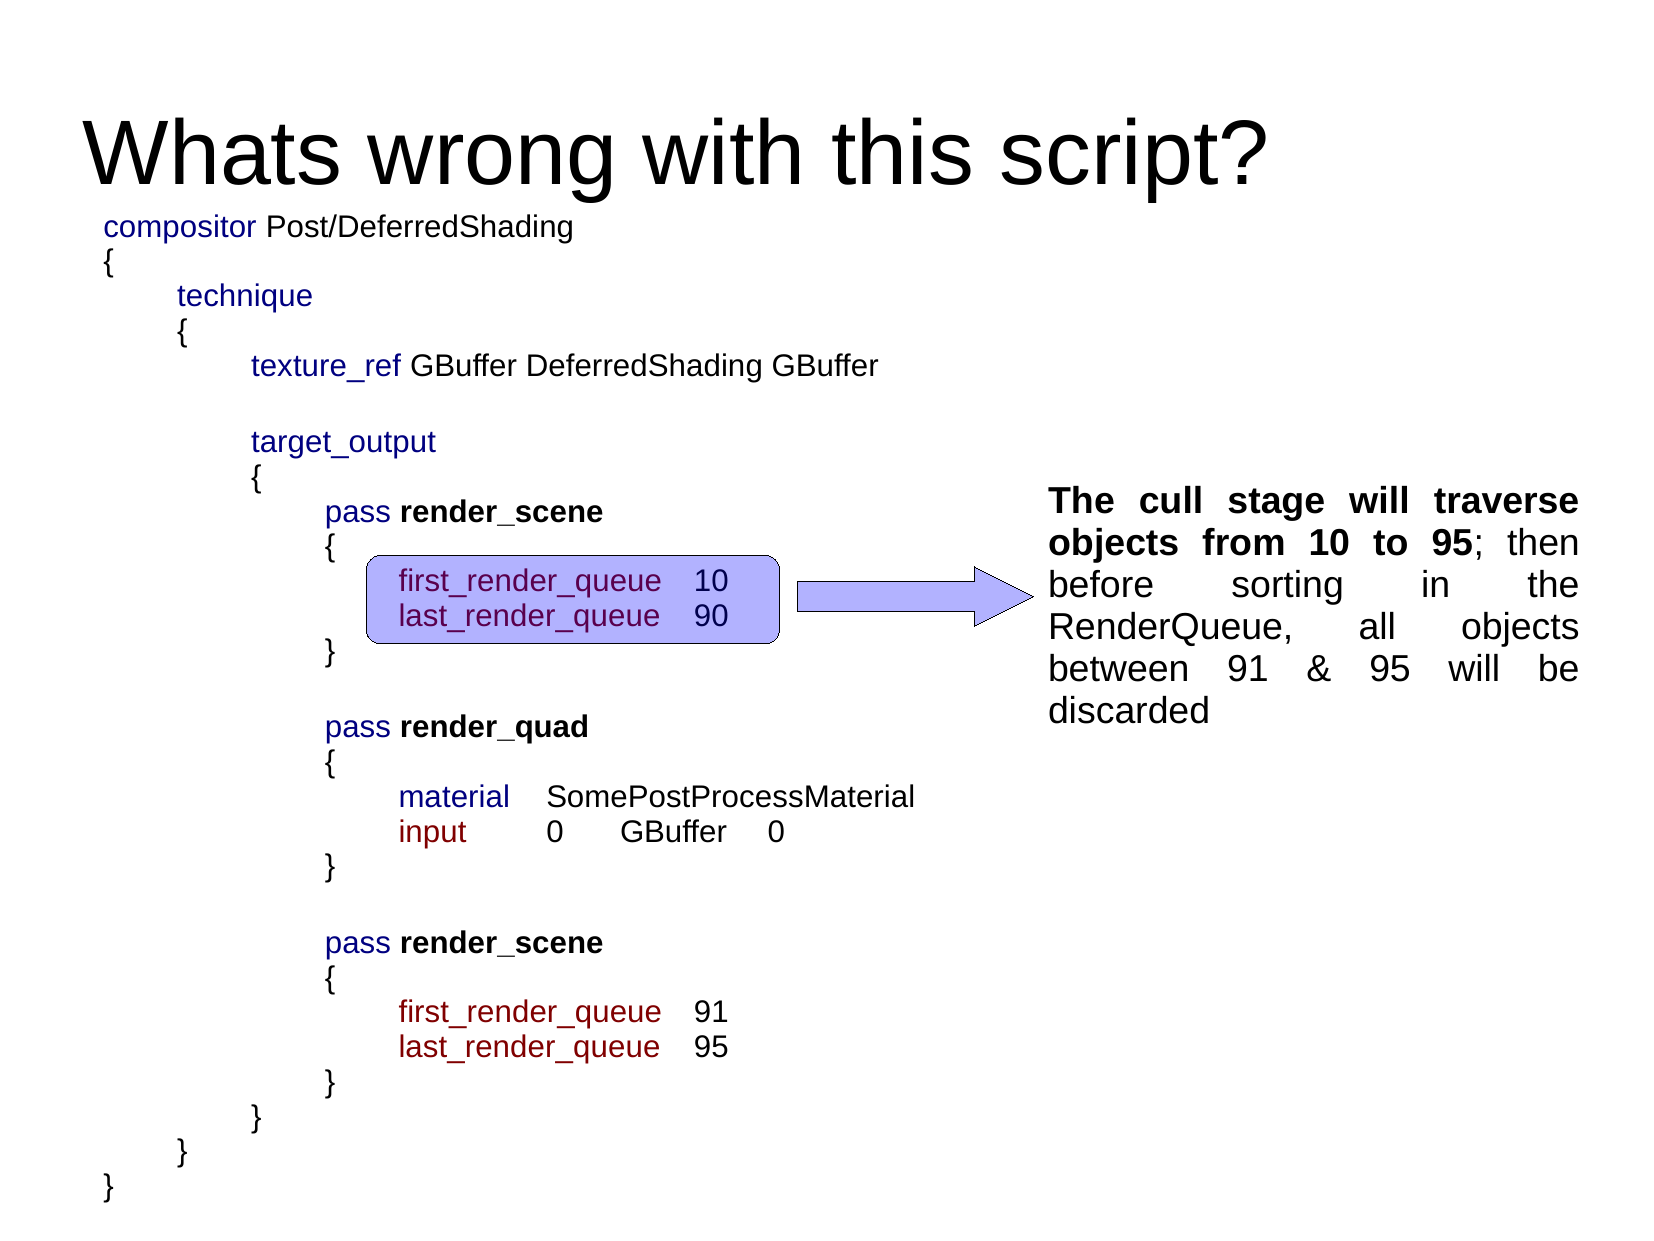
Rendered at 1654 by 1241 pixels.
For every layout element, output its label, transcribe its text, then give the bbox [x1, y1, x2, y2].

title Whats wrong with this script? [82, 49, 1571, 257]
text_box The cull stage will traverse objects from 10 to 95; then before sorting in the RenderQueue, all objects between 91 & 95 will be discarded [1033, 472, 1595, 742]
text_box compositor Post/DeferredShading { technique { texture_ref GBuffer DeferredShading GBuffer target_output { pass render_scene { first_render_queue 10 last_render_queue 90 } pass render_quad { material SomePostProcessMaterial input 0 GBuffer 0 } pass render_scene { first_render_queue 91 last_render_queue 95 } } } } [88, 201, 1016, 1215]
text_box [366, 555, 780, 644]
text_box [797, 566, 1033, 627]
